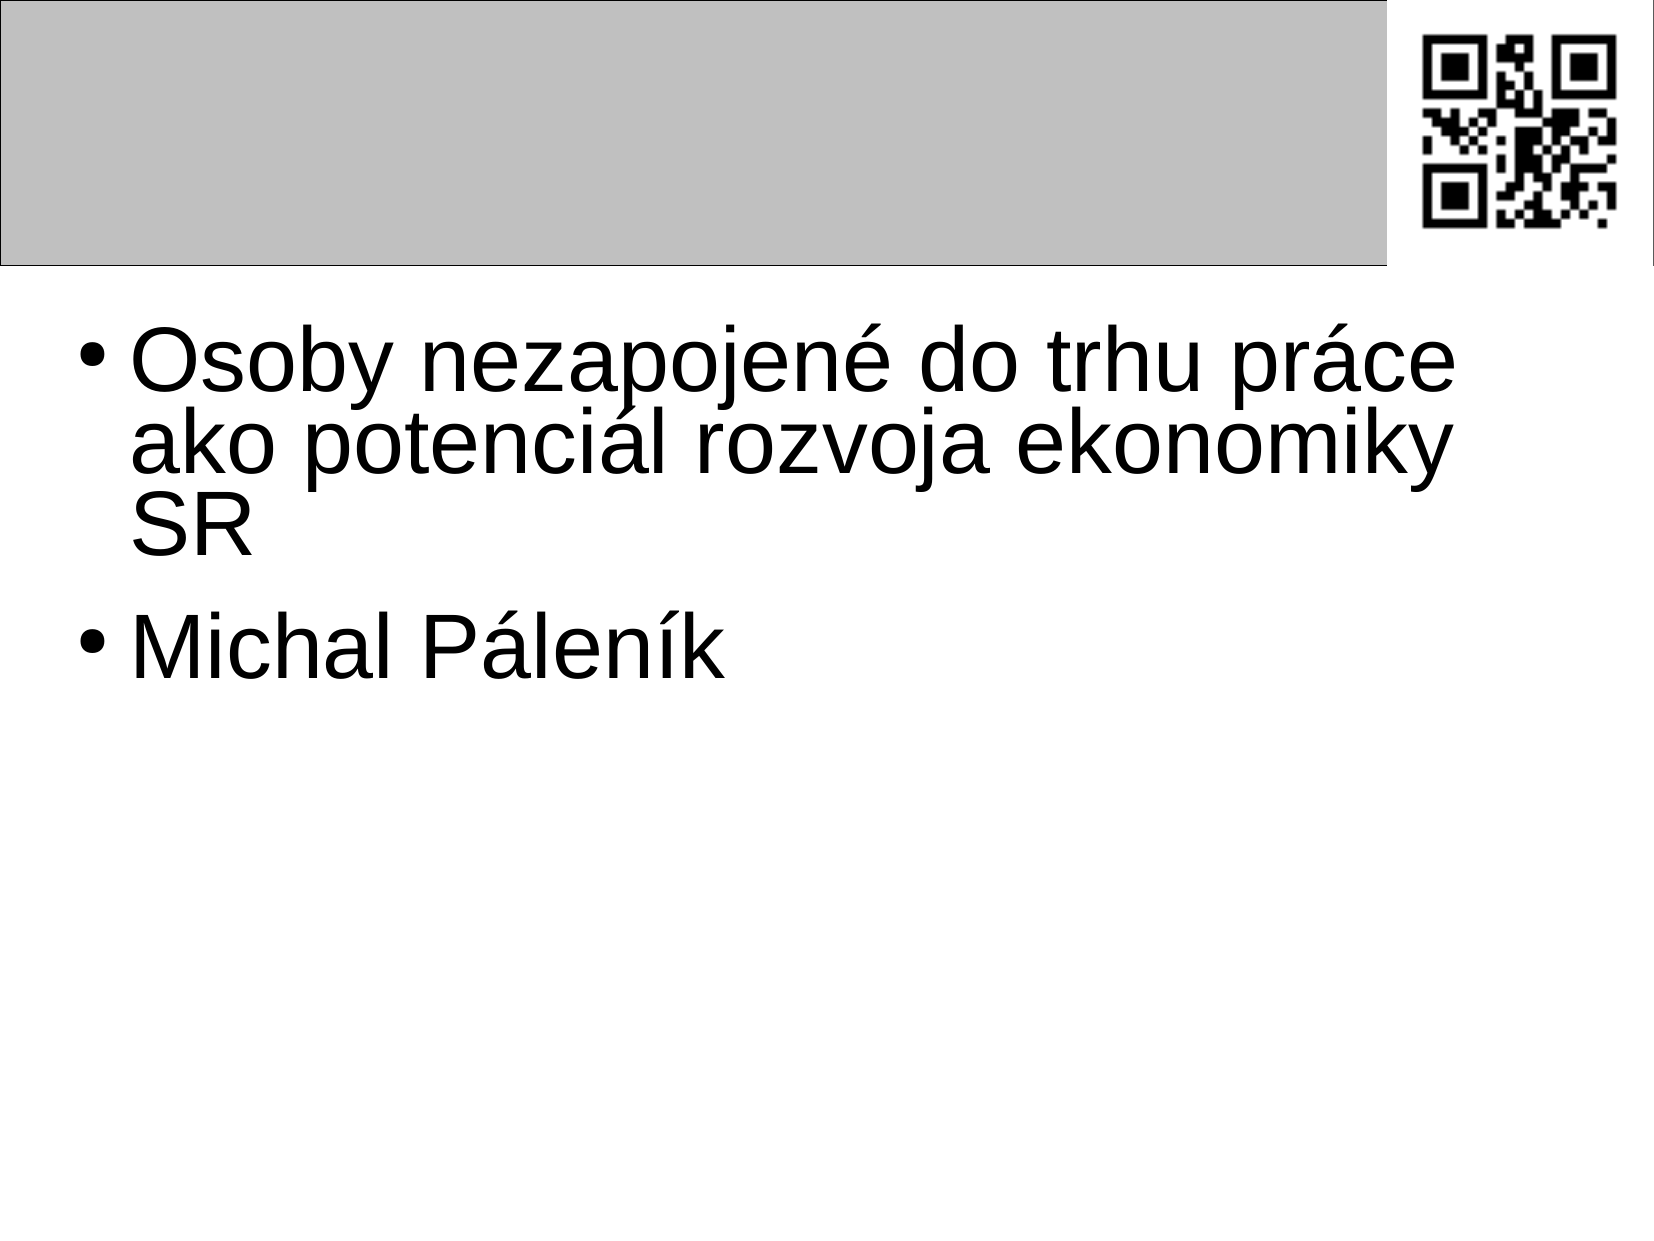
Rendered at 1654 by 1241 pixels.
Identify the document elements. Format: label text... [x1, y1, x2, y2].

picture [1387, 0, 1654, 266]
list Osoby nezapojené do trhu práce ako potenciál rozvoja ekonomiky SR Michal Páleník [59, 326, 1595, 1093]
